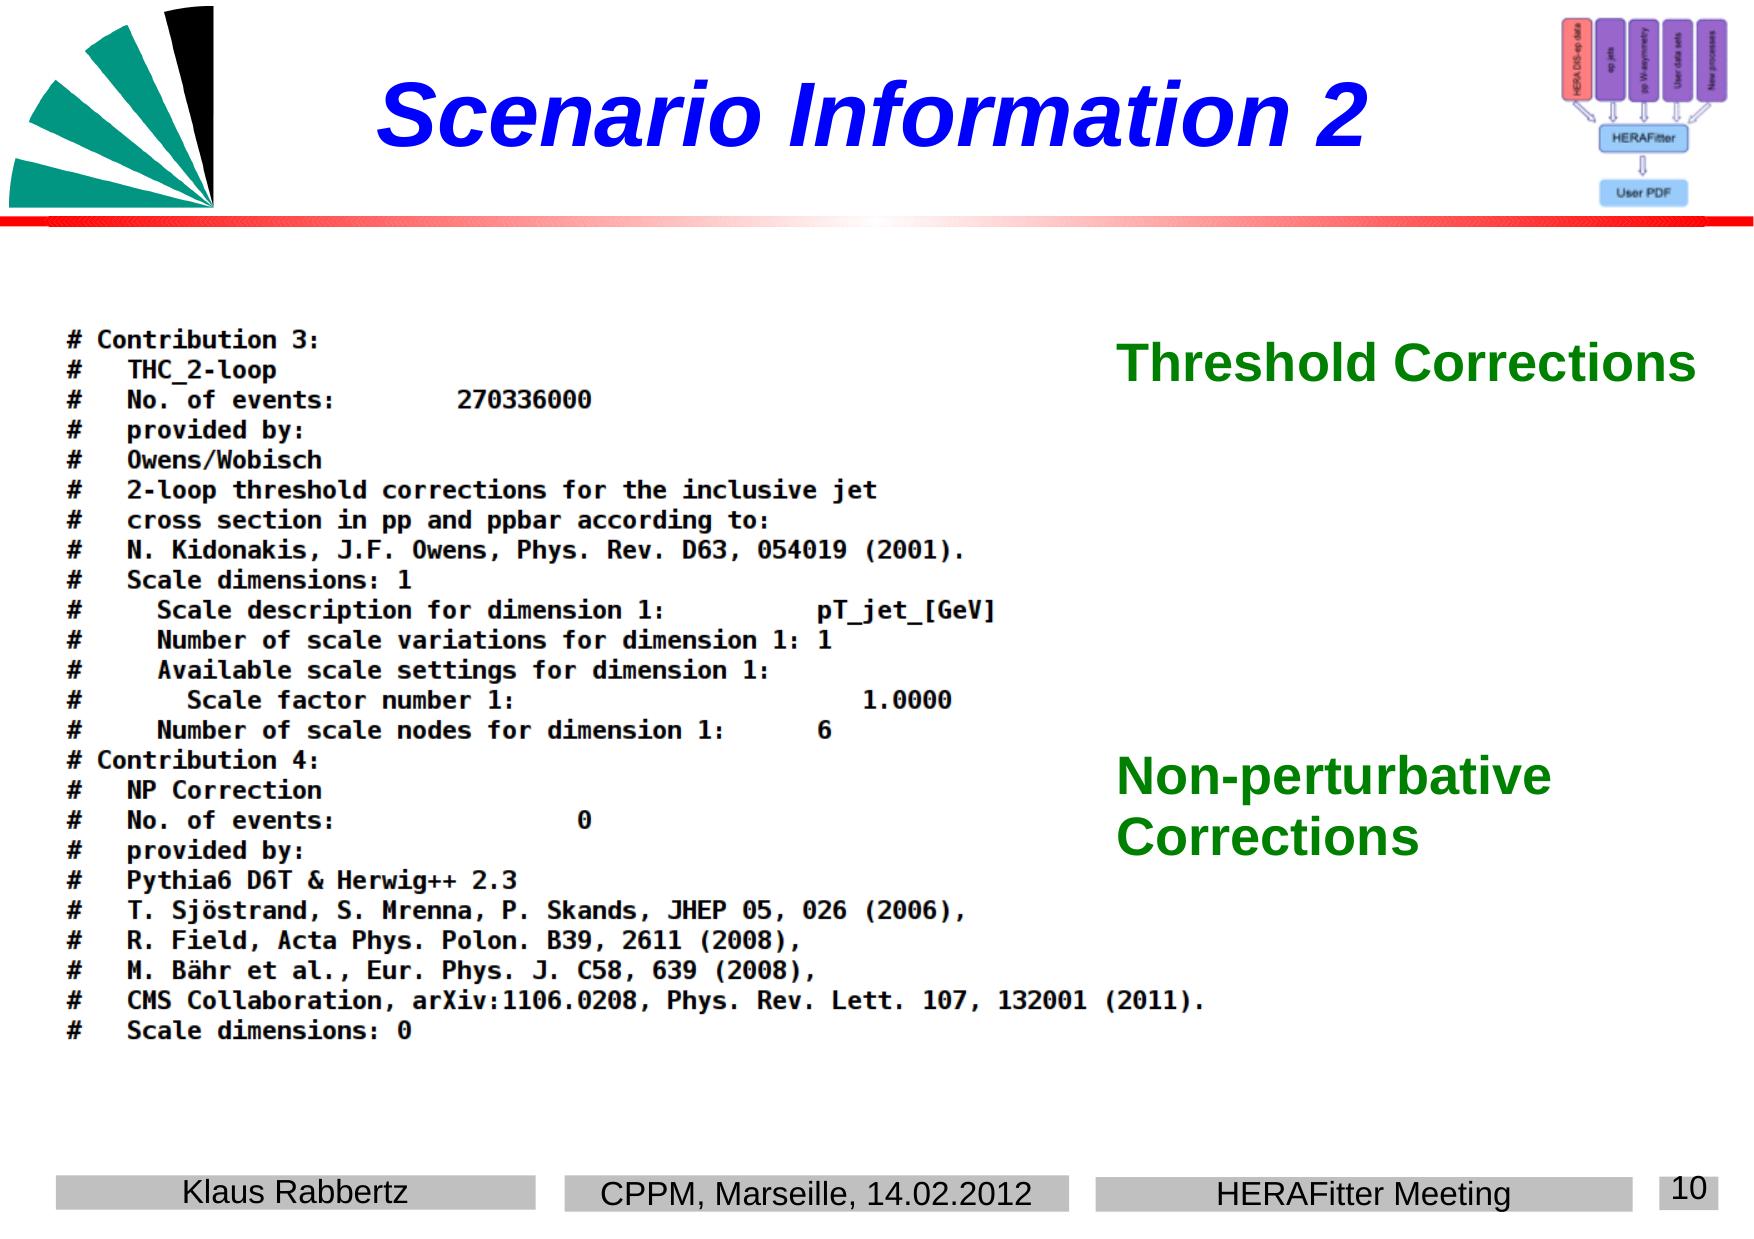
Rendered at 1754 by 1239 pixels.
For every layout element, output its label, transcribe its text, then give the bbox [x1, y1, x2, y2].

picture [9, 6, 214, 210]
picture [62, 326, 1260, 1043]
title Scenario Information 2 [220, 22, 1525, 207]
picture [1552, 15, 1736, 211]
text_box Non-perturbative Corrections [1104, 739, 1566, 873]
text_box Threshold Corrections [1104, 326, 1711, 399]
